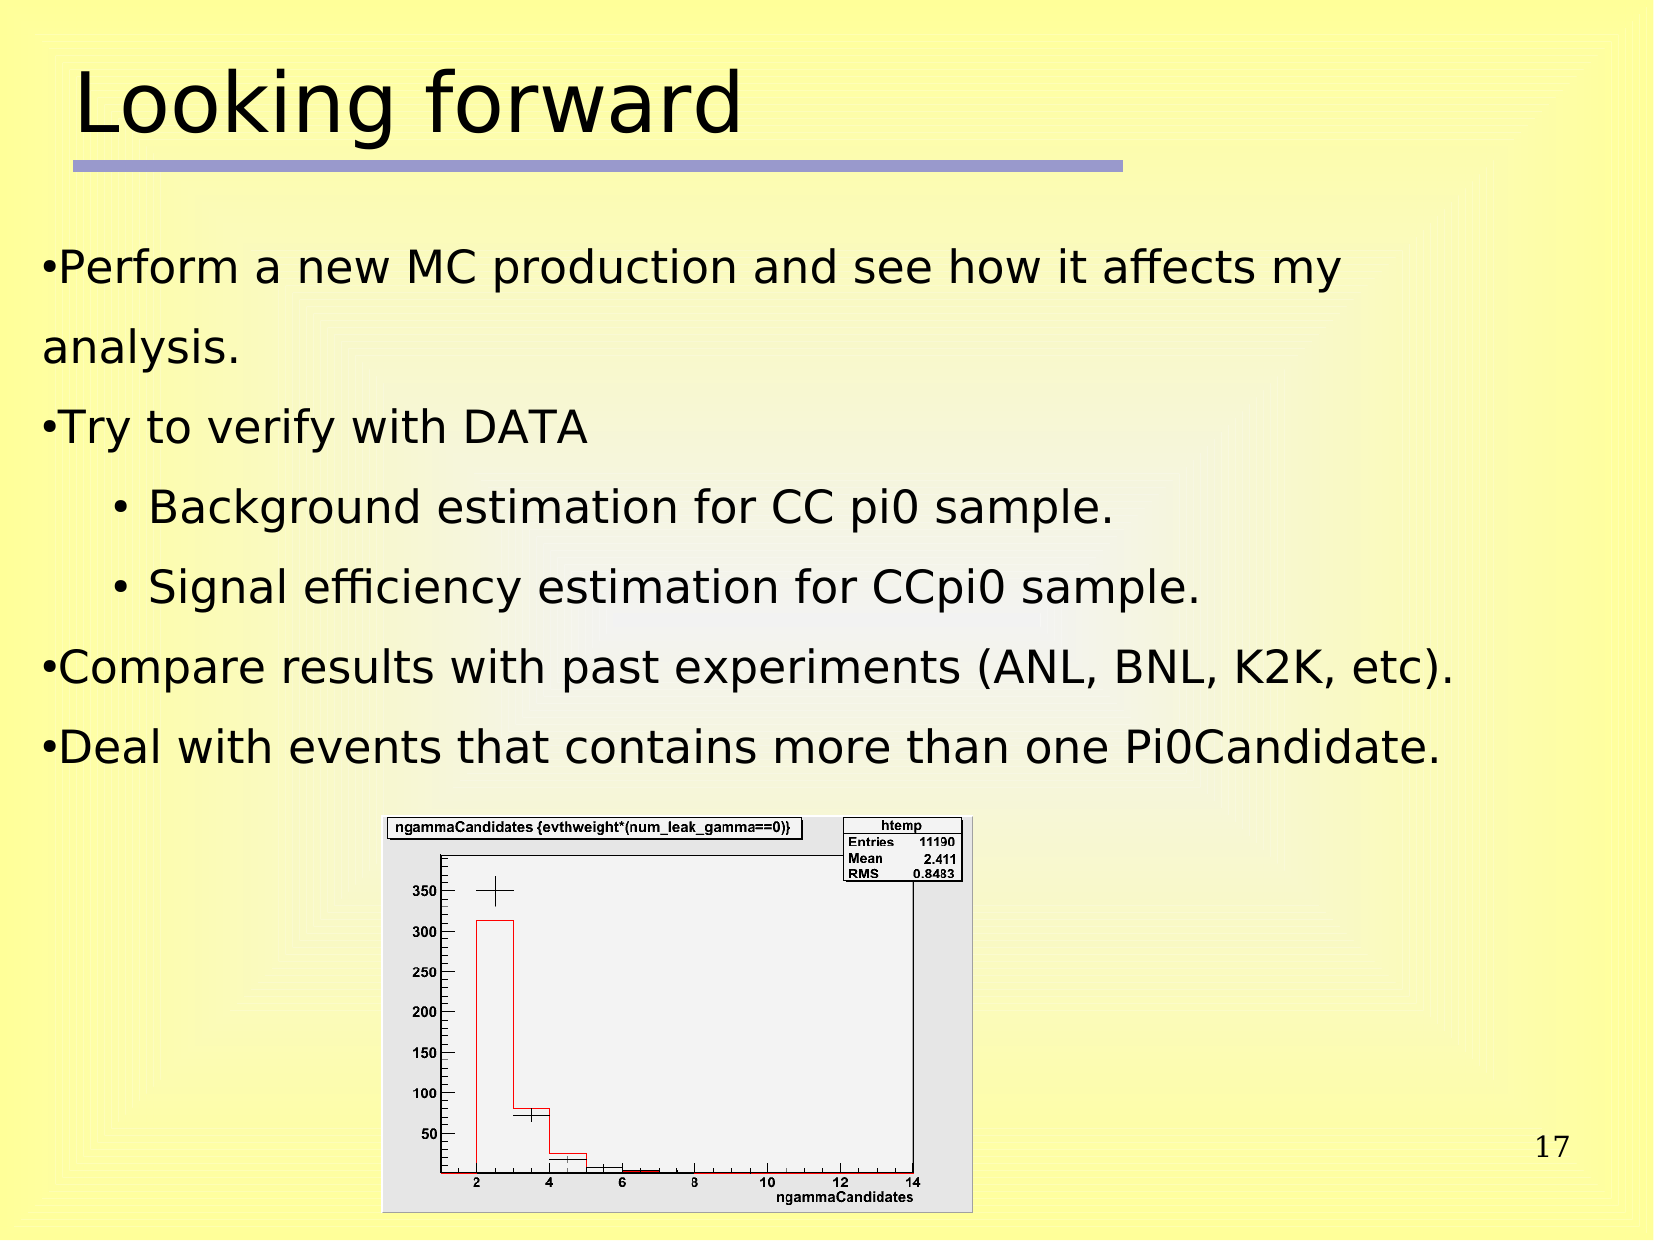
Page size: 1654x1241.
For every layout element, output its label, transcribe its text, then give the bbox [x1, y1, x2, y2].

text_box Perform a new MC production and see how it affects my analysis. Try to verify with DATA Background estimation for CC pi0 sample. Signal efficiency estimation for CCpi0 sample. Compare results with past experiments (ANL, BNL, K2K, etc). Deal with events that contains more than one Pi0Candidate. [26, 207, 1562, 808]
title Looking forward [73, 0, 1562, 207]
picture [381, 815, 973, 1213]
